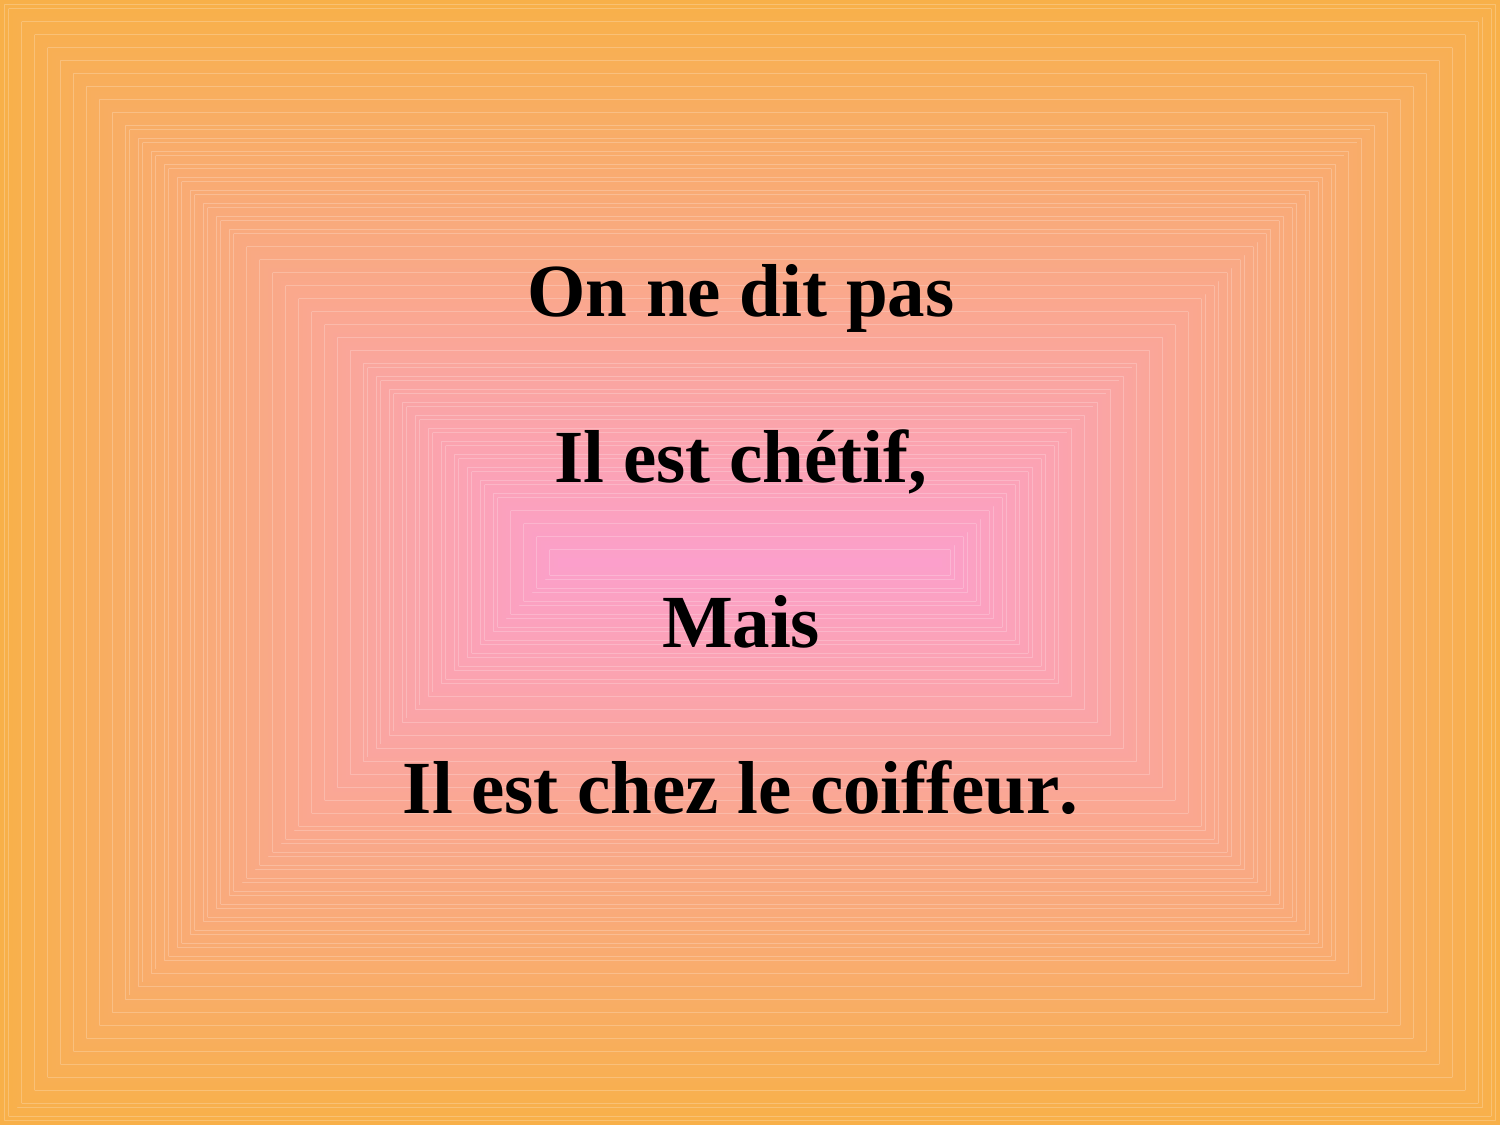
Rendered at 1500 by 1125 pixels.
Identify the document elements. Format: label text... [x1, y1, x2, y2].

text_box On ne dit pas Il est chétif, Mais Il est chez le coiffeur. [318, 241, 1164, 838]
